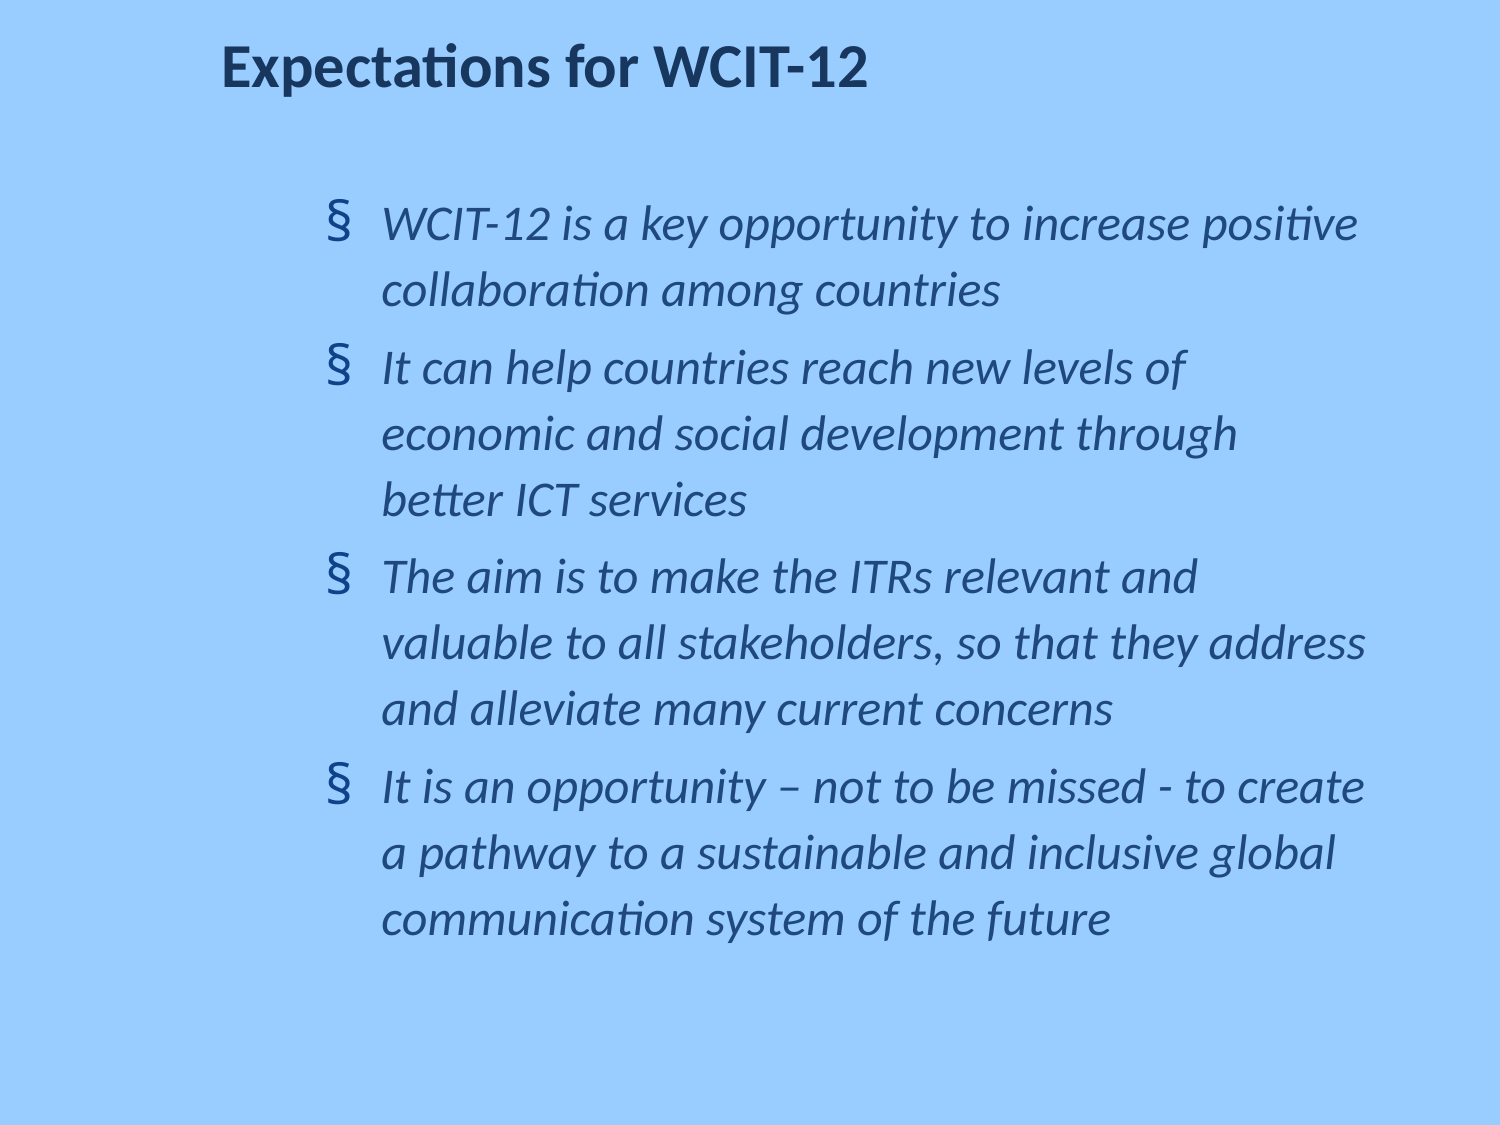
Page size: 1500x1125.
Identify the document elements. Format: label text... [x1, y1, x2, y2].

text_box Expectations for WCIT-12 [206, 9, 1484, 109]
text_box WCIT-12 is a key opportunity to increase positive collaboration among countries It can help countries reach new levels of economic and social development through better ICT services The aim is to make the ITRs relevant and valuable to all stakeholders, so that they address and alleviate many current concerns It is an opportunity – not to be missed - to create a pathway to a sustainable and inclusive global communication system of the future [310, 177, 1386, 876]
